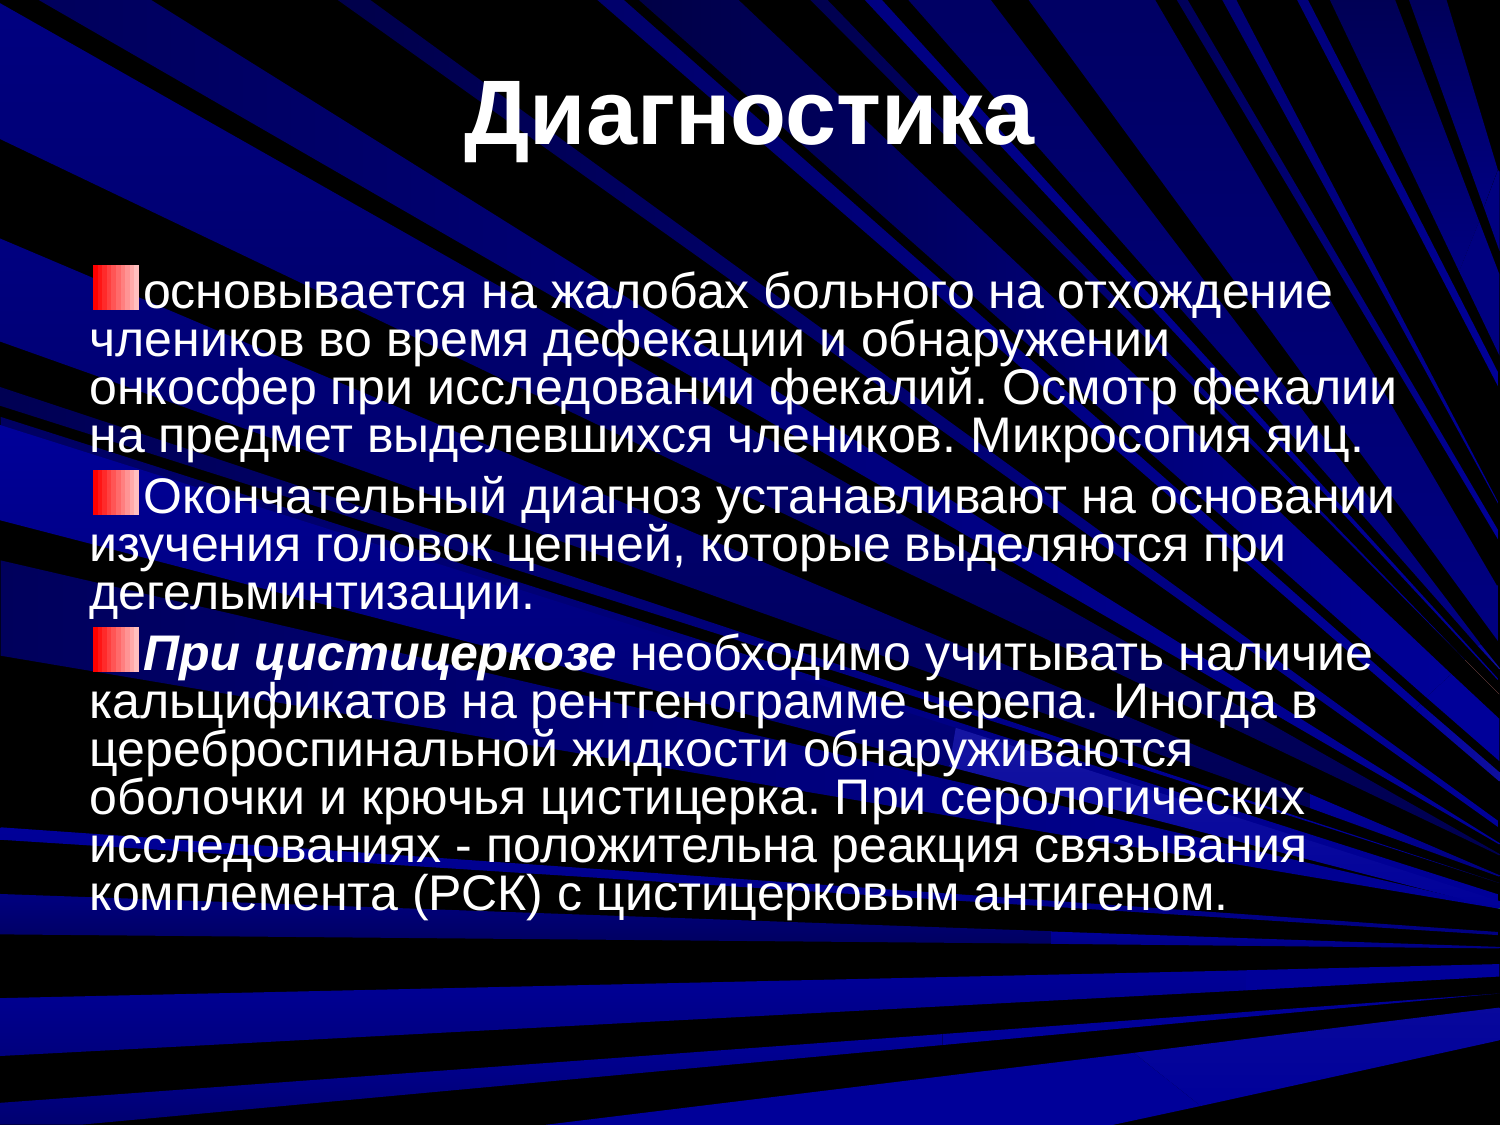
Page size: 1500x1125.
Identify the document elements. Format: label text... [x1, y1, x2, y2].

list основывается на жалобах больного на отхождение члеников во время дефекации и обнаружении онкосфер при ис­следовании фекалий. Осмотр фекалии на предмет выделевшихся члеников. Микросопия яиц. Окончательный диагноз устанавливают на основании изучения головок цепней, которые выделяются при дегельминтизации. При цистицеркозе необходимо учитывать наличие кальцификатов на рентгенограмме черепа. Иногда в цереброспинальной жидкости обнаруживаются оболочки и крючья цистицерка. При серологических исследованиях - положительна реакция связывания комплемента (РСК) с цистицерковым антигеном. [75, 262, 1425, 1006]
title Диагностика [75, 45, 1425, 234]
